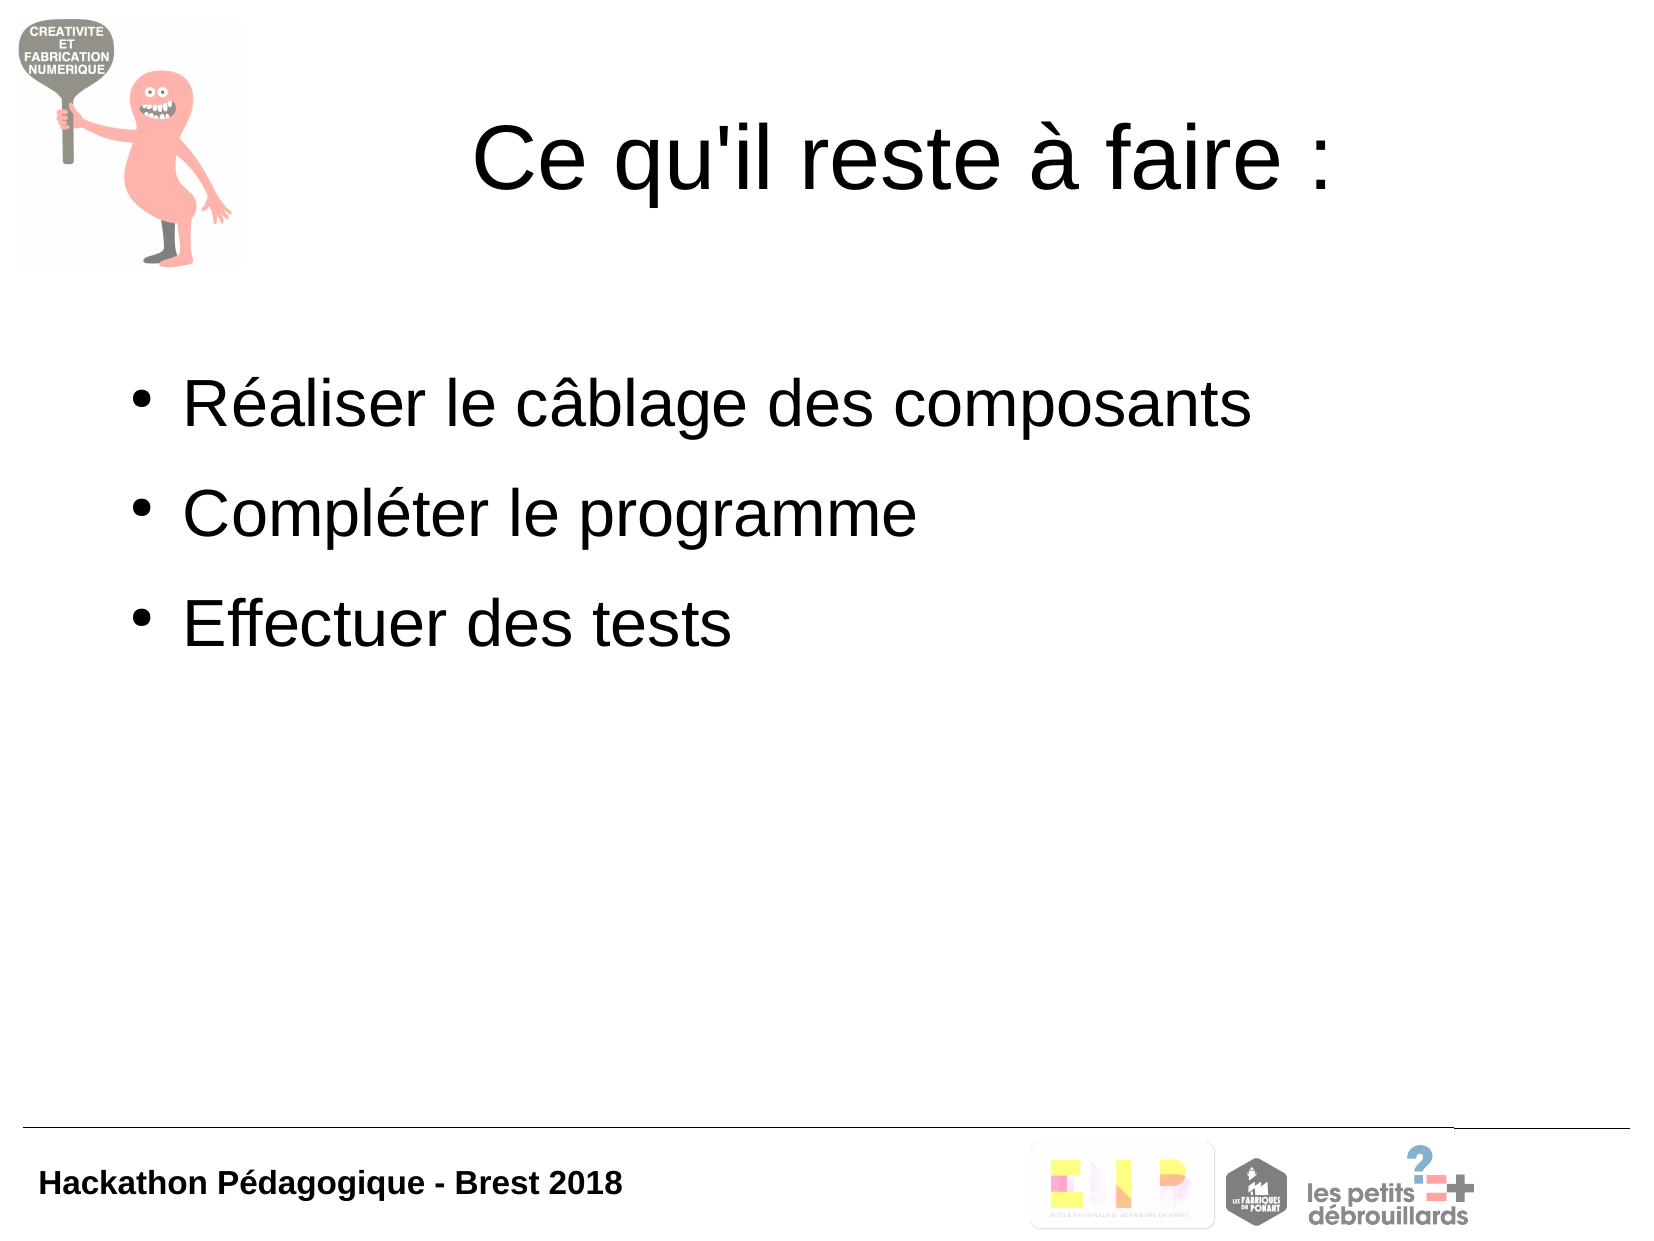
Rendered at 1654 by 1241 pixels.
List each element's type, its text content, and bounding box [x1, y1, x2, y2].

picture [15, 18, 243, 269]
list Réaliser le câblage des composants Compléter le programme Effectuer des tests [94, 360, 1583, 1027]
text_box Hackathon Pédagogique - Brest 2018 [23, 1157, 945, 1210]
picture [1308, 1145, 1474, 1225]
picture [1015, 1127, 1287, 1241]
title Ce qu'il reste à faire : [236, 49, 1571, 257]
